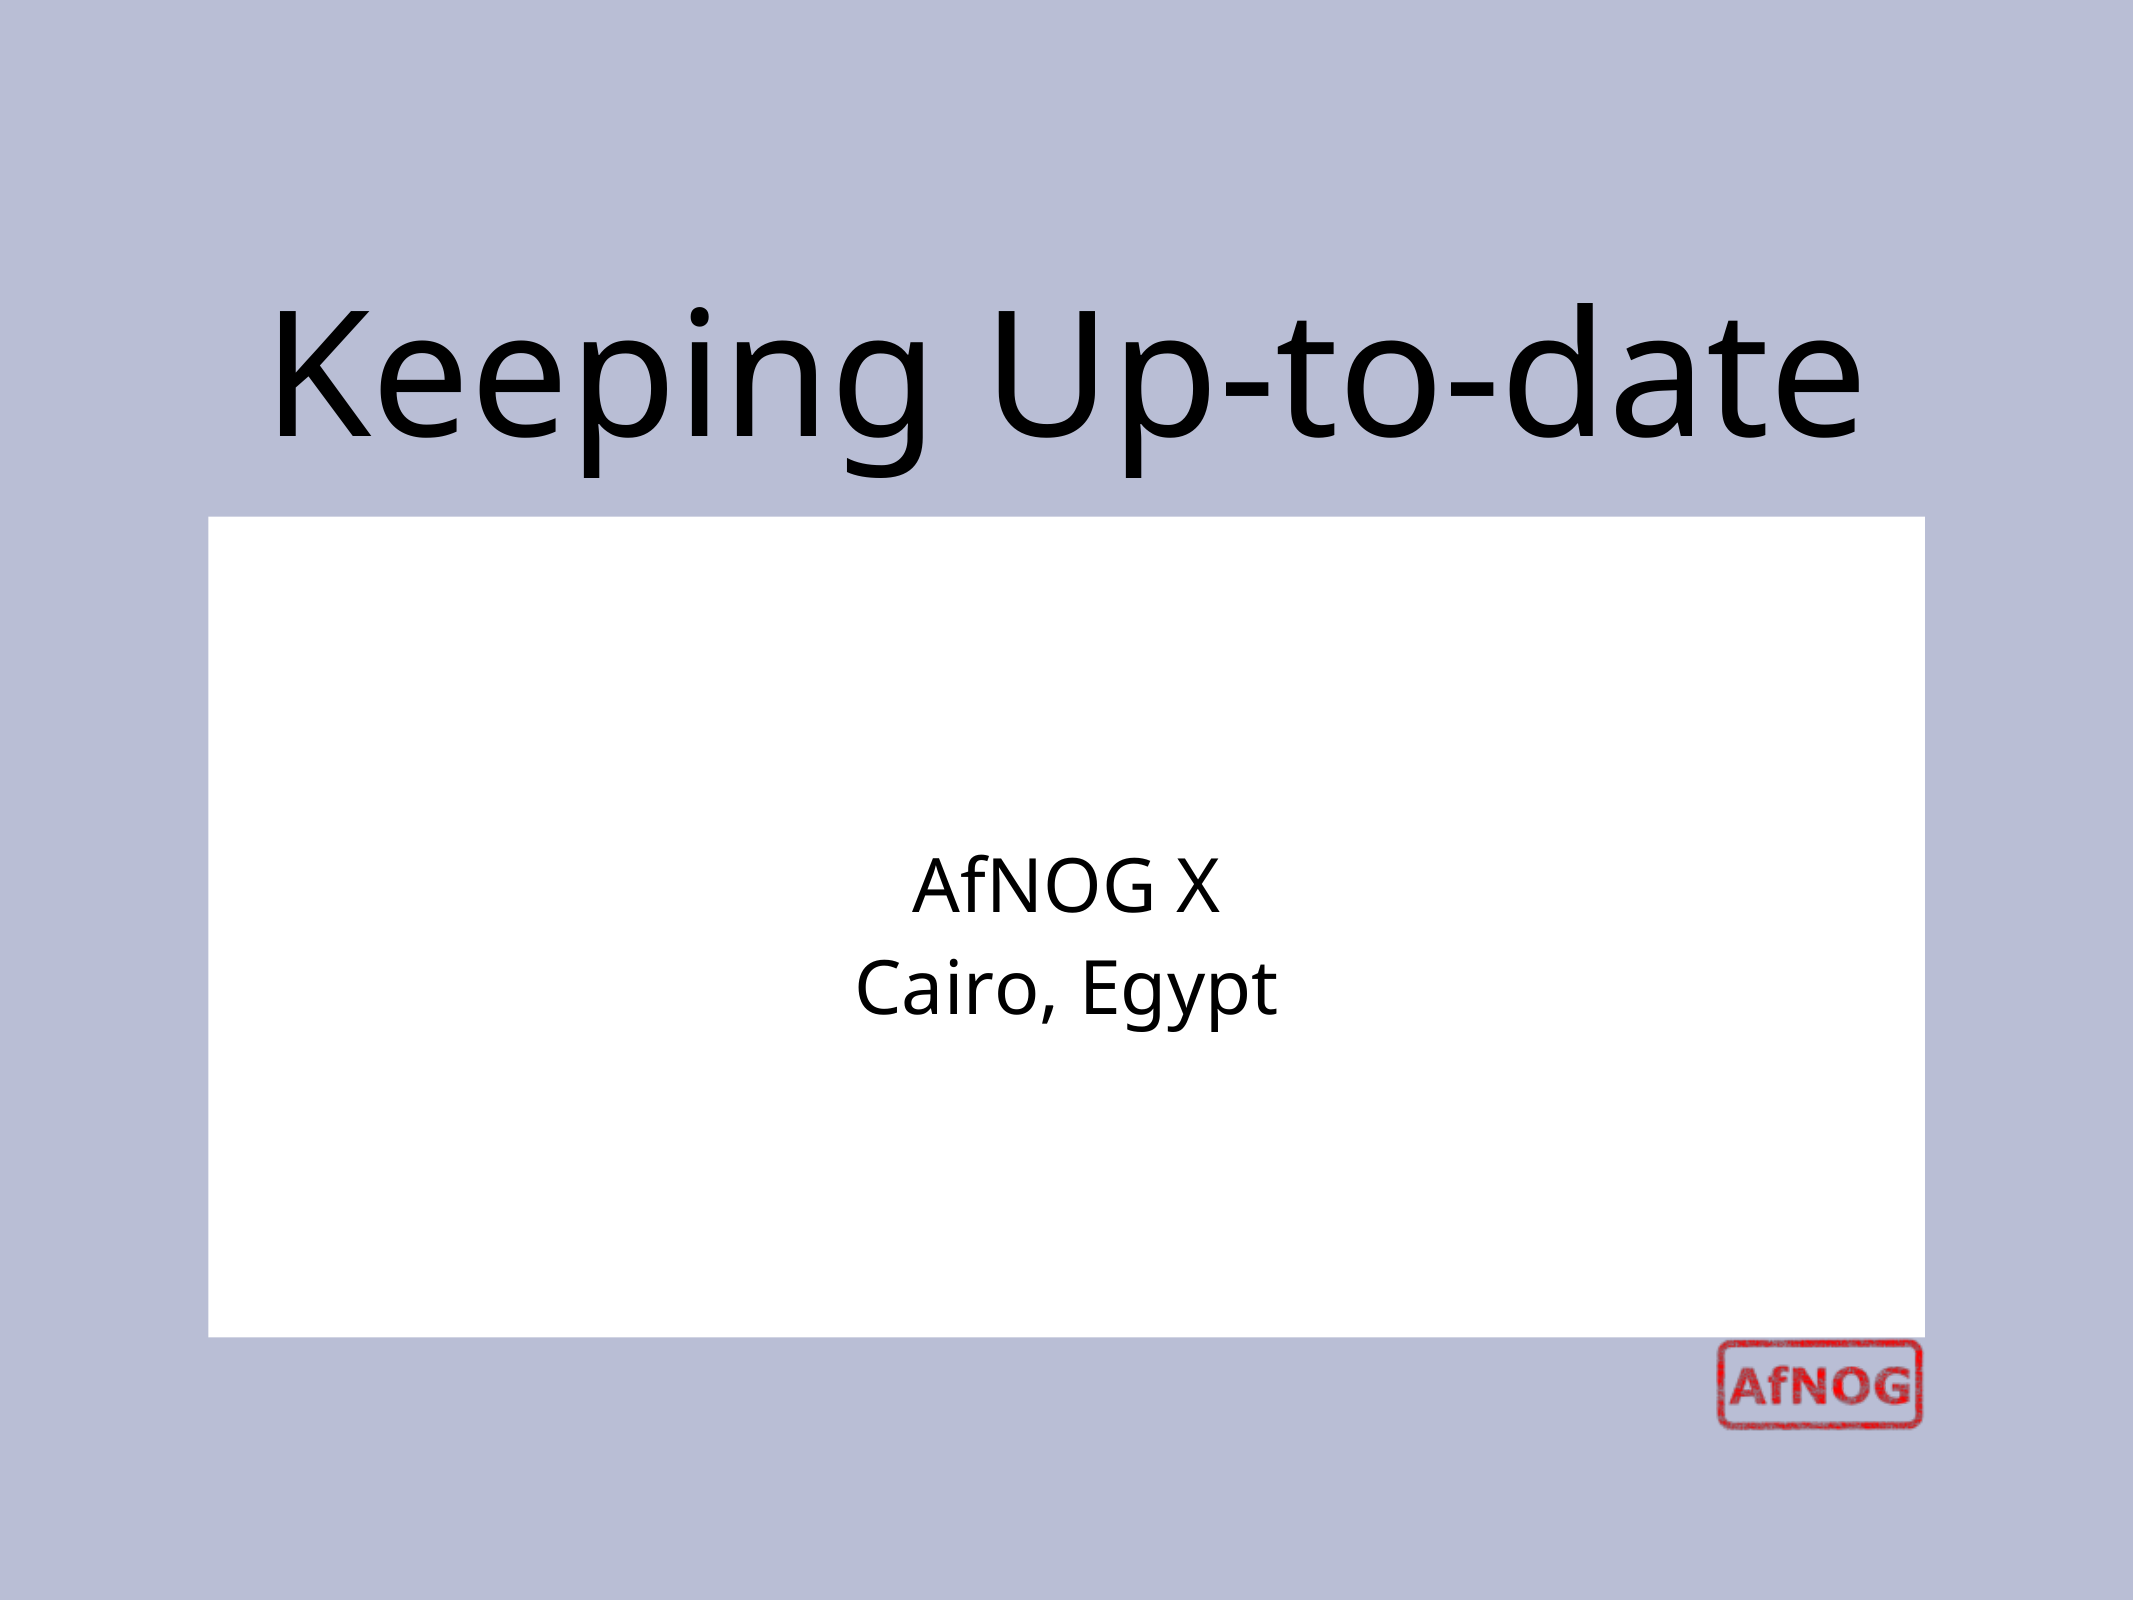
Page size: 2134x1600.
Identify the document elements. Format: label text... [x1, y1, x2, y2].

title Keeping Up-to-date [208, 268, 1925, 496]
picture [1715, 1337, 1926, 1434]
list AfNOG X Cairo, Egypt [208, 516, 1925, 1338]
